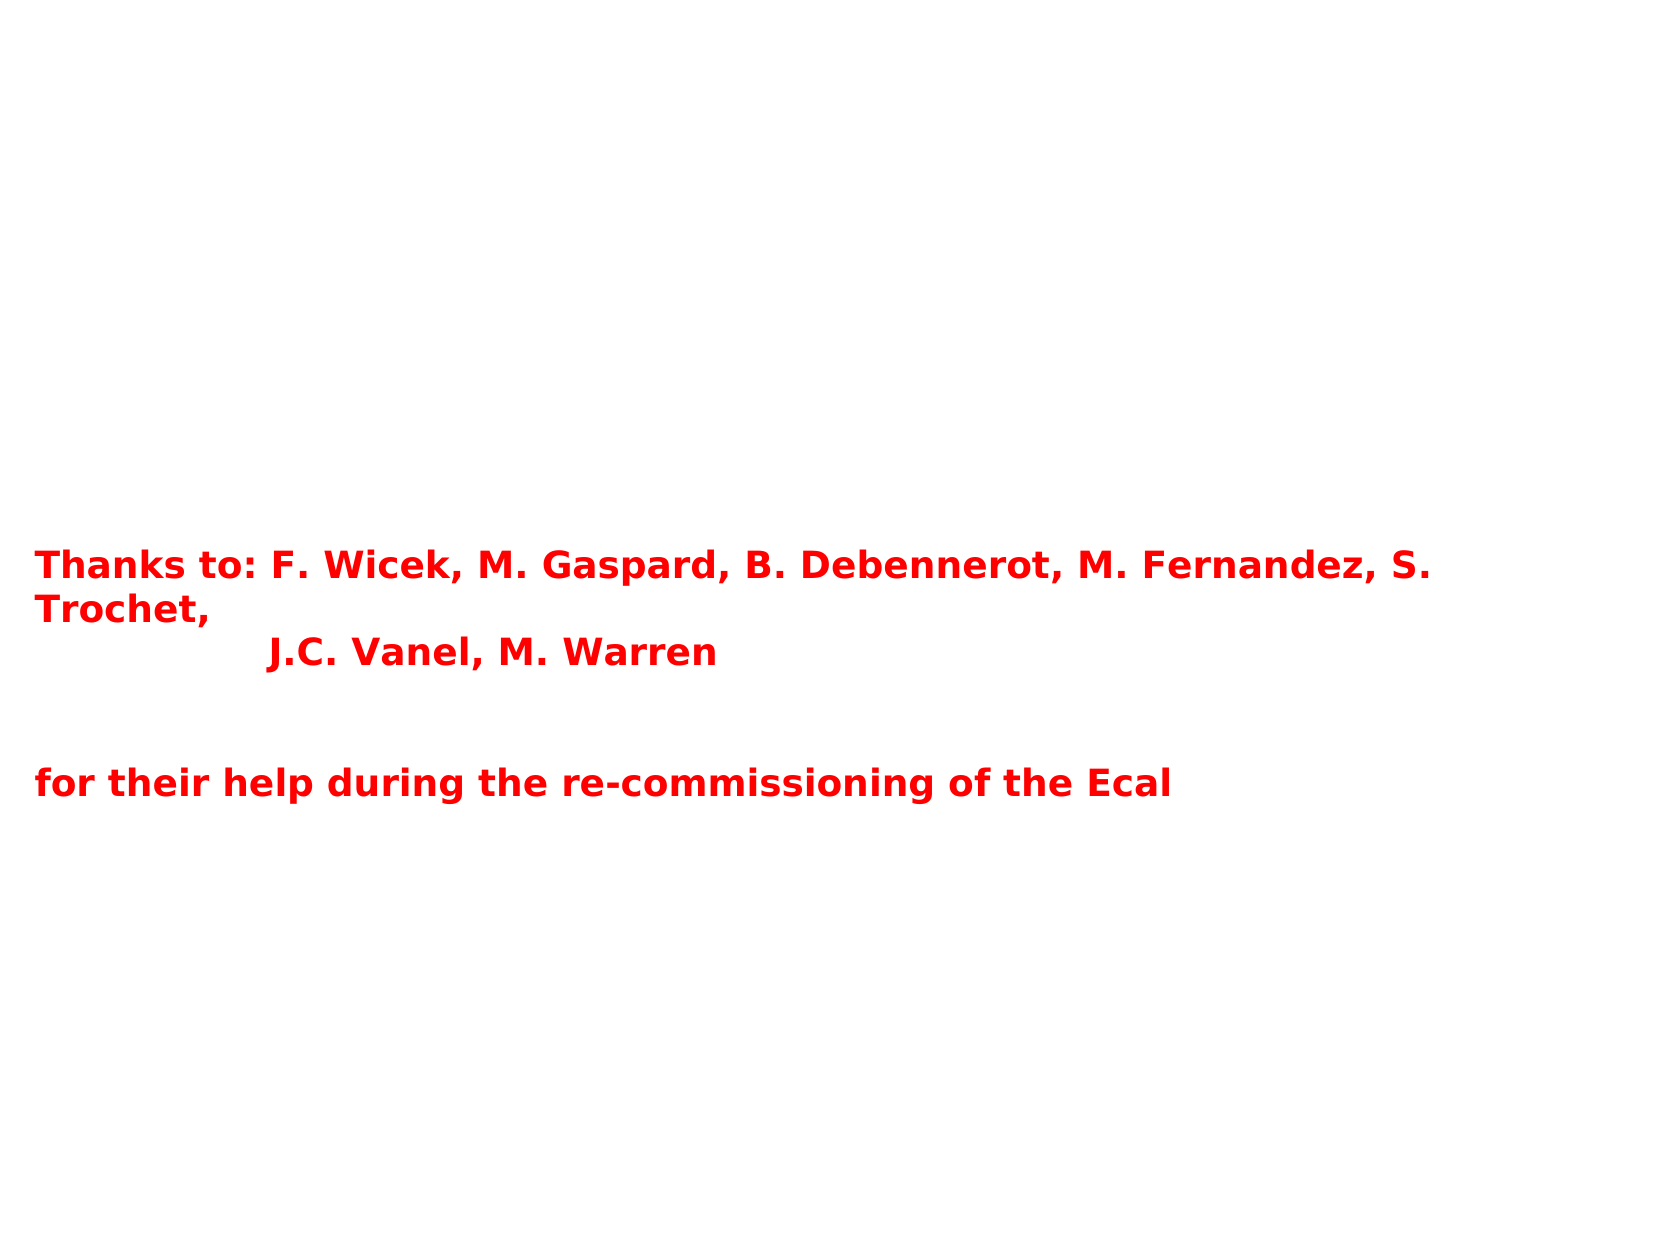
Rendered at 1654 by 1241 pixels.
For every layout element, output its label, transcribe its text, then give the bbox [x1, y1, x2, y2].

text_box Thanks to: F. Wicek, M. Gaspard, B. Debennerot, M. Fernandez, S. Trochet, J.C. Vanel, M. Warren for their help during the re-commissioning of the Ecal [19, 536, 1633, 770]
